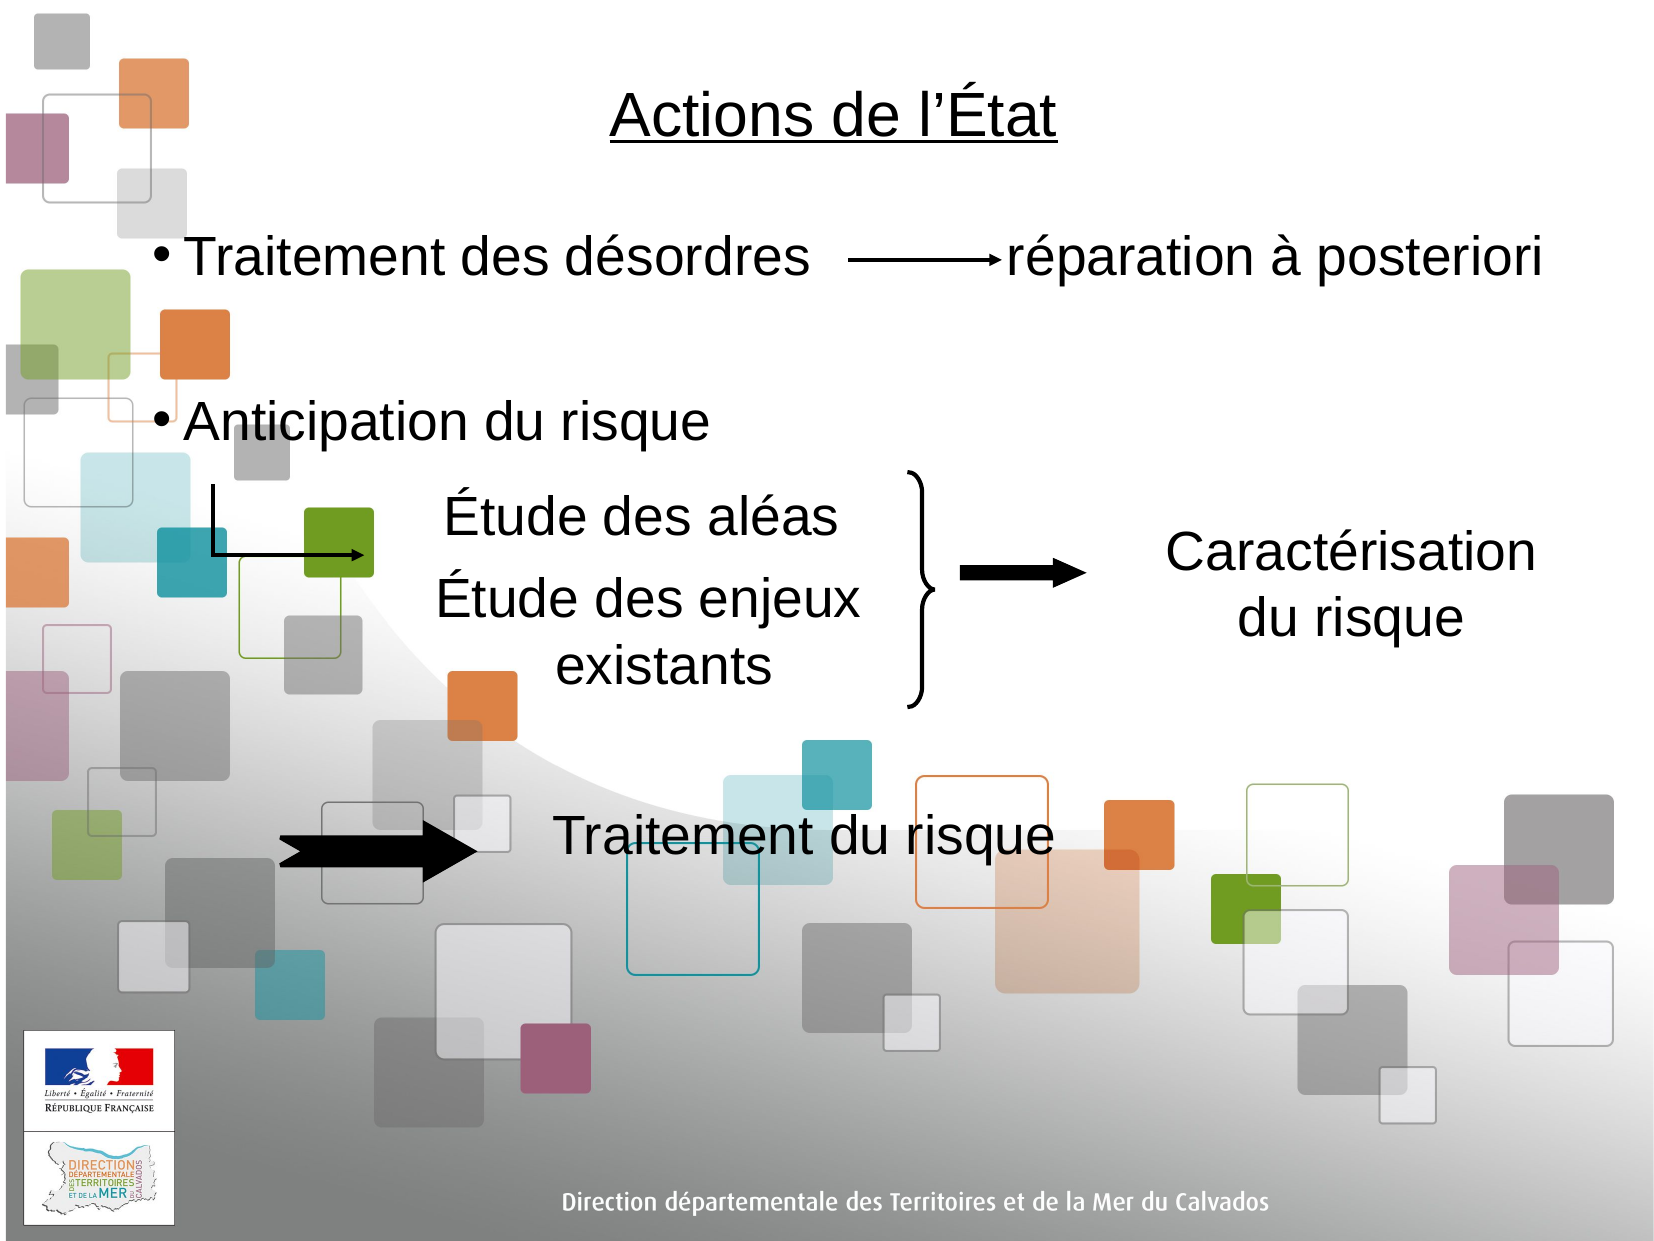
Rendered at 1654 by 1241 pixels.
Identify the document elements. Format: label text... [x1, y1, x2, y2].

text_box Traitement des désordres [137, 212, 841, 295]
text_box Caractérisation du risque [1143, 507, 1560, 656]
text_box Étude des enjeux existants [413, 555, 885, 704]
picture [5, 3, 1654, 1241]
text_box Étude des aléas [413, 472, 871, 555]
text_box Anticipation du risque [137, 377, 745, 460]
text_box [960, 558, 1085, 587]
text_box Traitement du risque [537, 791, 1144, 874]
text_box réparation à posteriori [992, 212, 1599, 295]
text_box Actions de l’État [68, 66, 1599, 157]
text_box [280, 823, 474, 879]
